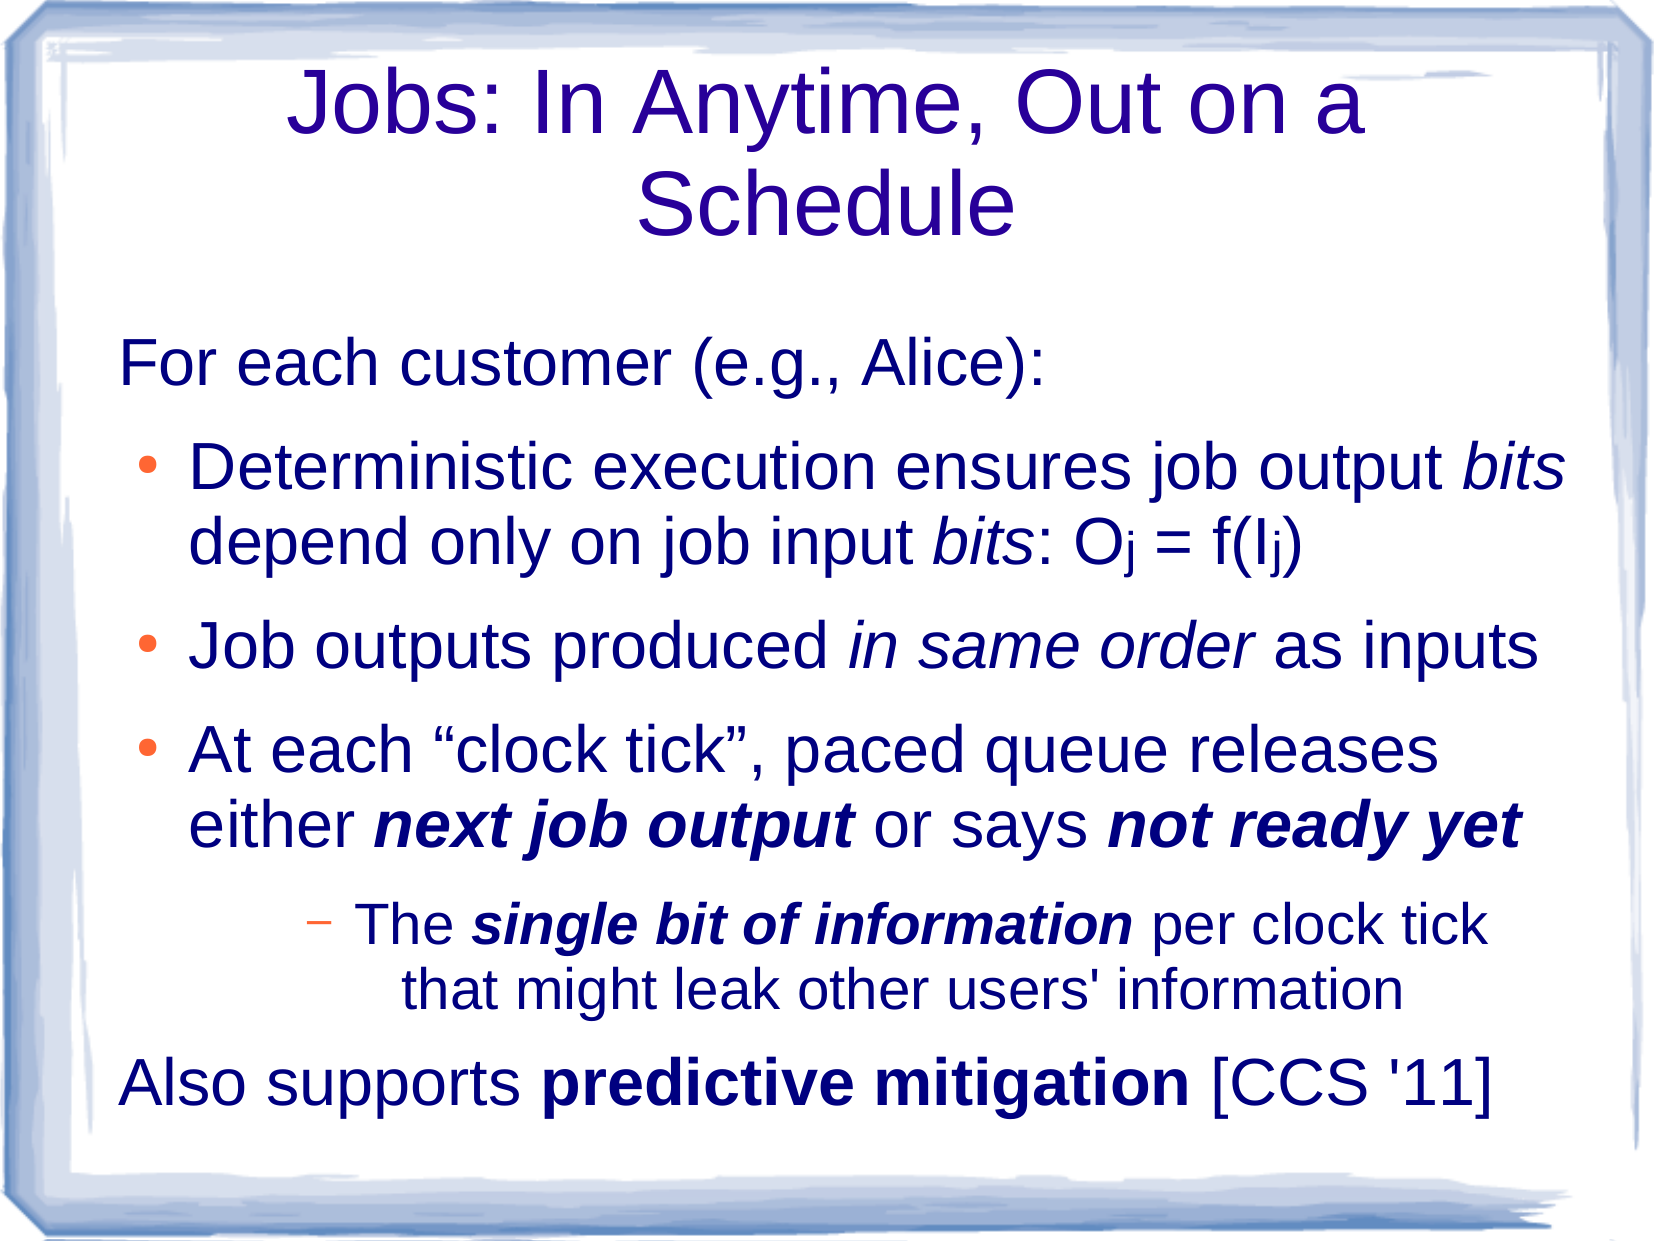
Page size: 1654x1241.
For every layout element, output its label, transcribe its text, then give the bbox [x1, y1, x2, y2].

title Jobs: In Anytime, Out on a Schedule [82, 49, 1571, 257]
list For each customer (e.g., Alice): Deterministic execution ensures job output bits depend only on job input bits: Oj = f(Ij) Job outputs produced in same order as inputs At each “clock tick”, paced queue releases either next job output or says not ready yet The single bit of information per clock tick that might leak other users' information Also supports predictive mitigation [CCS '11] [118, 324, 1571, 1132]
picture [0, 0, 1654, 1241]
